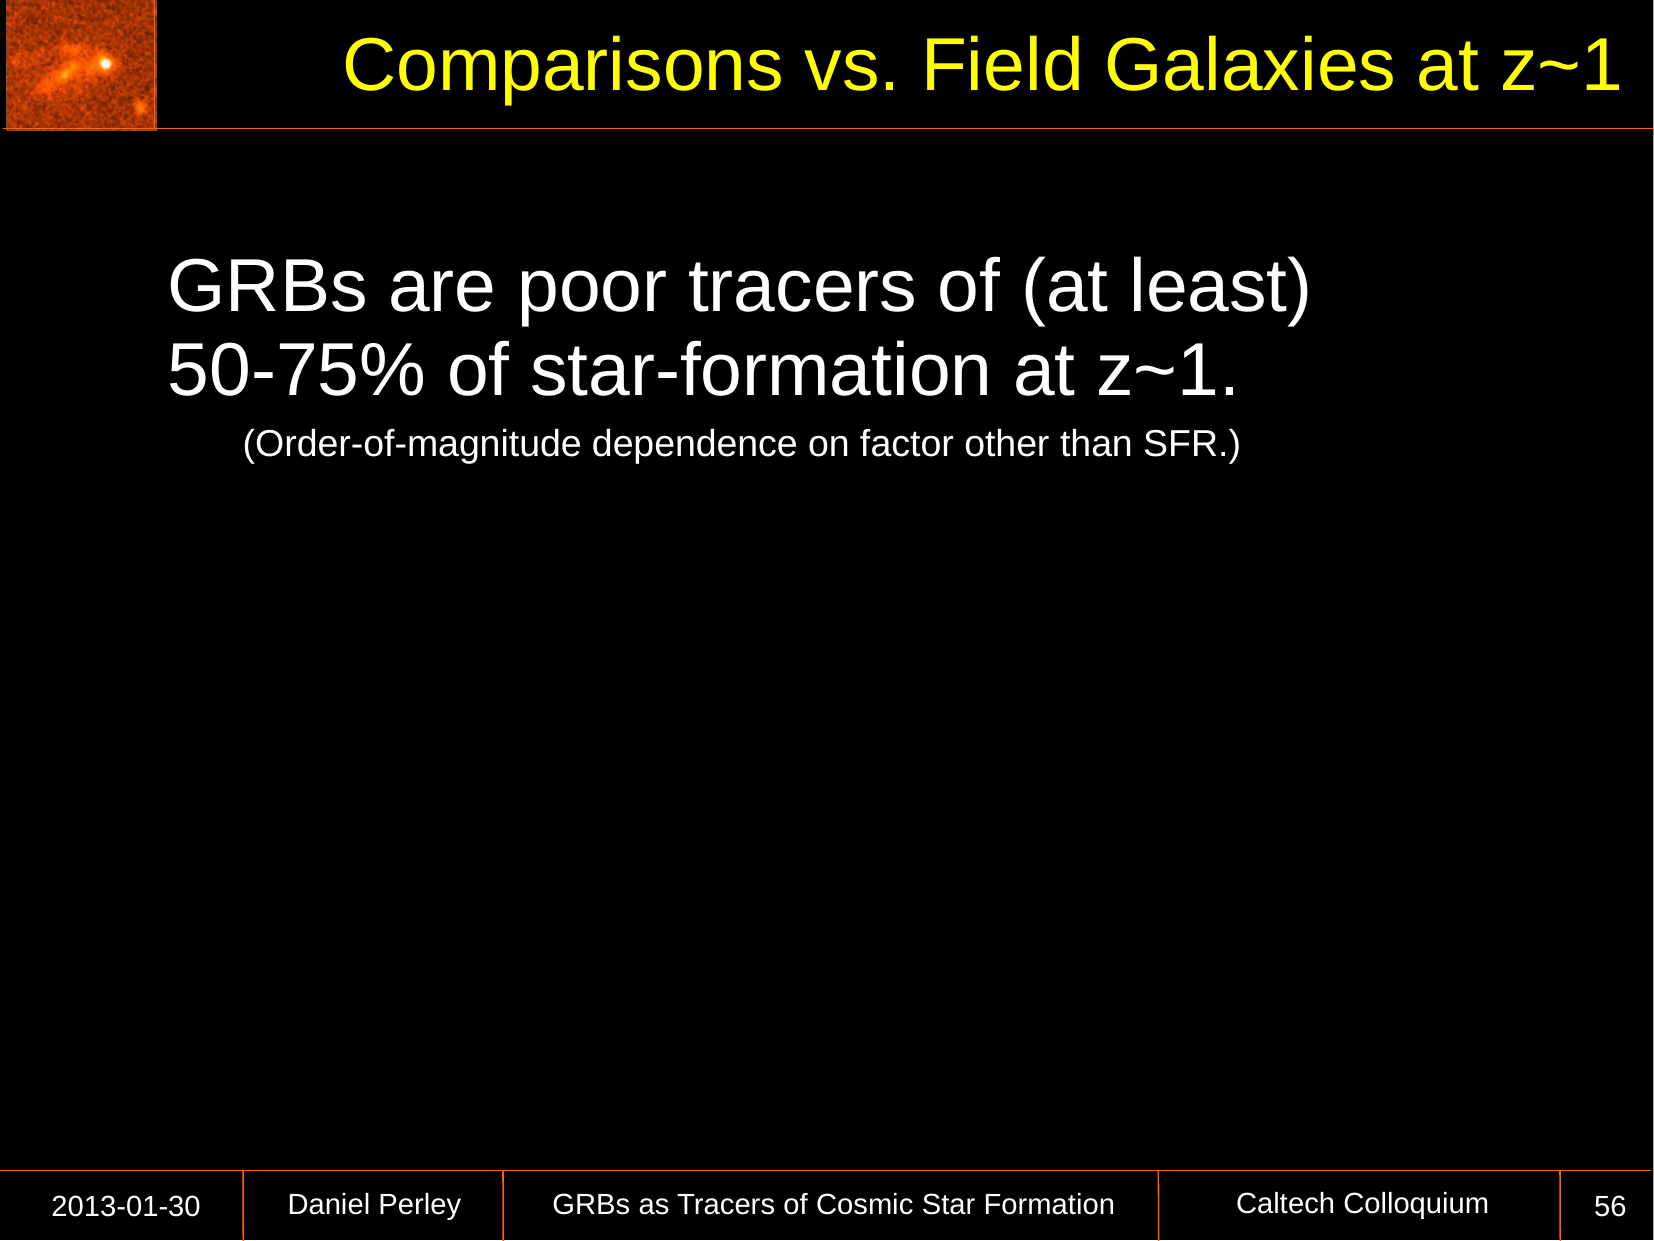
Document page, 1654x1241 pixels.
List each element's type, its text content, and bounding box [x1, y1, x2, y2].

text_box GRBs are poor tracers of (at least) 50-75% of star-formation at z~1. [150, 232, 1463, 422]
title Comparisons vs. Field Galaxies at z~1 [187, 21, 1624, 108]
picture [7, 0, 154, 128]
text_box (Order-of-magnitude dependence on factor other than SFR.) [225, 412, 1351, 476]
